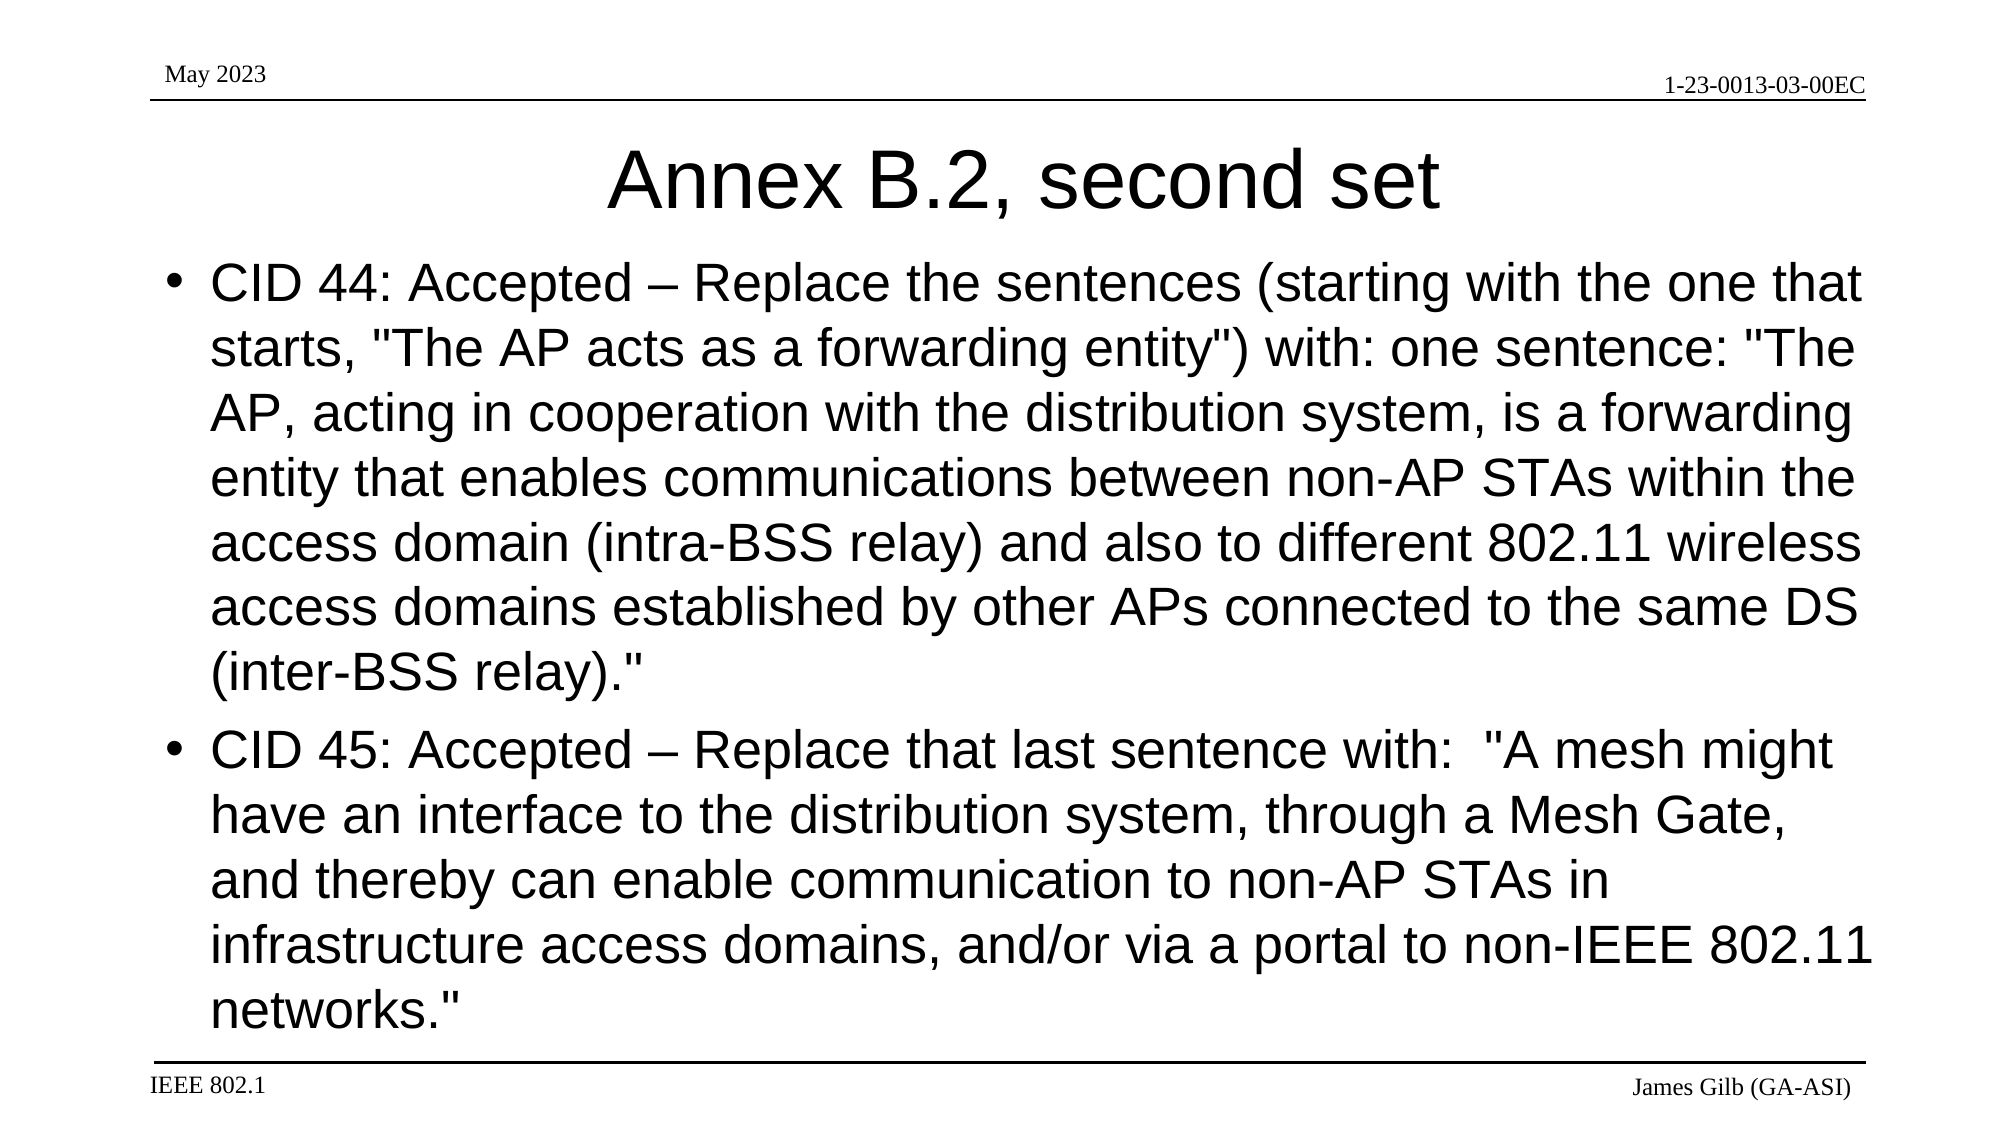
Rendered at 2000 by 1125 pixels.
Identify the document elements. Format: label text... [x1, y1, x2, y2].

title Annex B.2, second set [149, 112, 1900, 238]
list CID 44: Accepted – Replace the sentences (starting with the one that starts, "The AP acts as a forwarding entity") with: one sentence: "The AP, acting in cooperation with the distribution system, is a forwarding entity that enables communications between non-AP STAs within the access domain (intra-BSS relay) and also to different 802.11 wireless access domains established by other APs connected to the same DS (inter-BSS relay)." CID 45: Accepted – Replace that last sentence with: "A mesh might have an interface to the distribution system, through a Mesh Gate, and thereby can enable communication to non-AP STAs in infrastructure access domains, and/or via a portal to non-IEEE 802.11 networks." [149, 239, 1900, 1051]
